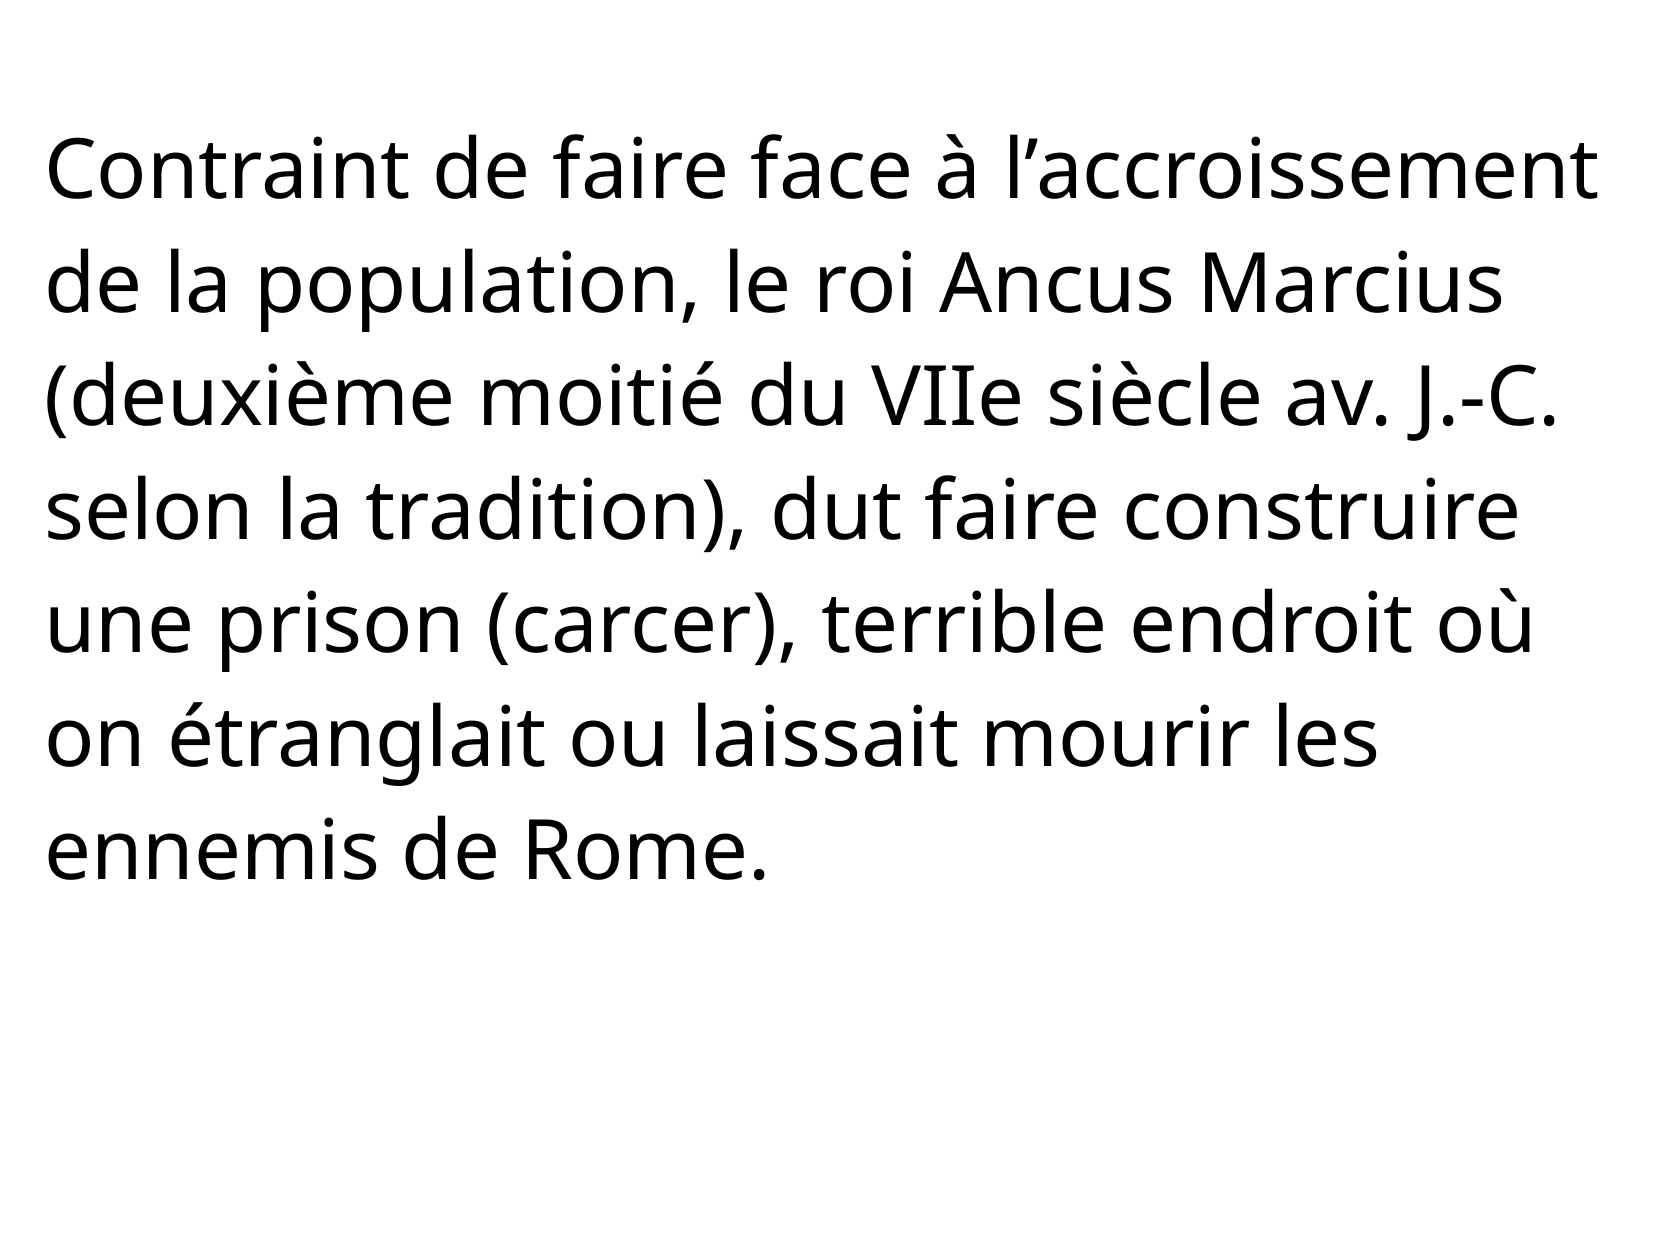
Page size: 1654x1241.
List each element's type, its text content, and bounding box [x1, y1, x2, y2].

text_box Contraint de faire face à l’accroissement de la population, le roi Ancus Marcius (deuxième moitié du VIIe siècle av. J.-C. selon la tradition), dut faire construire une prison (carcer), terrible endroit où on étranglait ou laissait mourir les ennemis de Rome. [29, 0, 1625, 1204]
